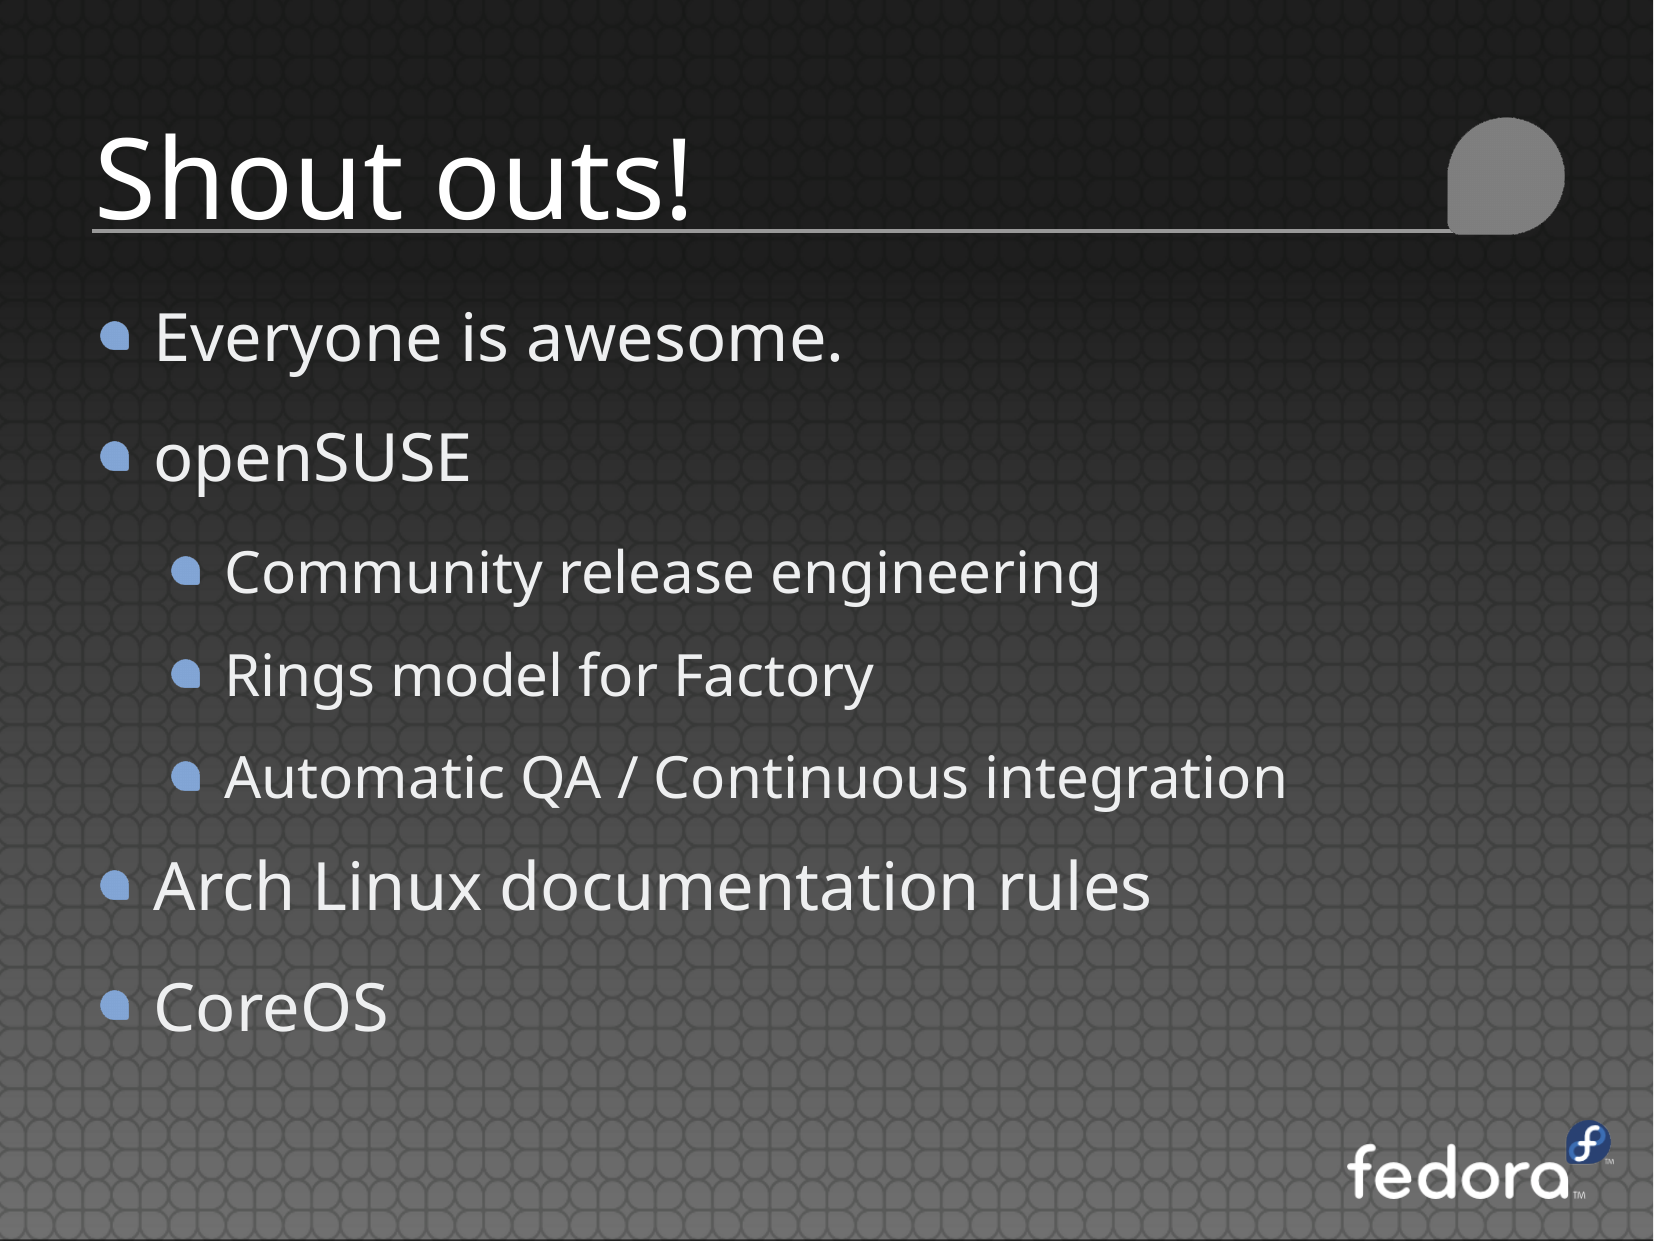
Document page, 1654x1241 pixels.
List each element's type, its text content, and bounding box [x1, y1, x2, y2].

picture [0, 0, 1654, 1241]
title Shout outs! [94, 100, 1425, 251]
list Everyone is awesome. openSUSE Community release engineering Rings model for Factory Automatic QA / Continuous integration Arch Linux documentation rules CoreOS [82, 290, 1571, 1095]
